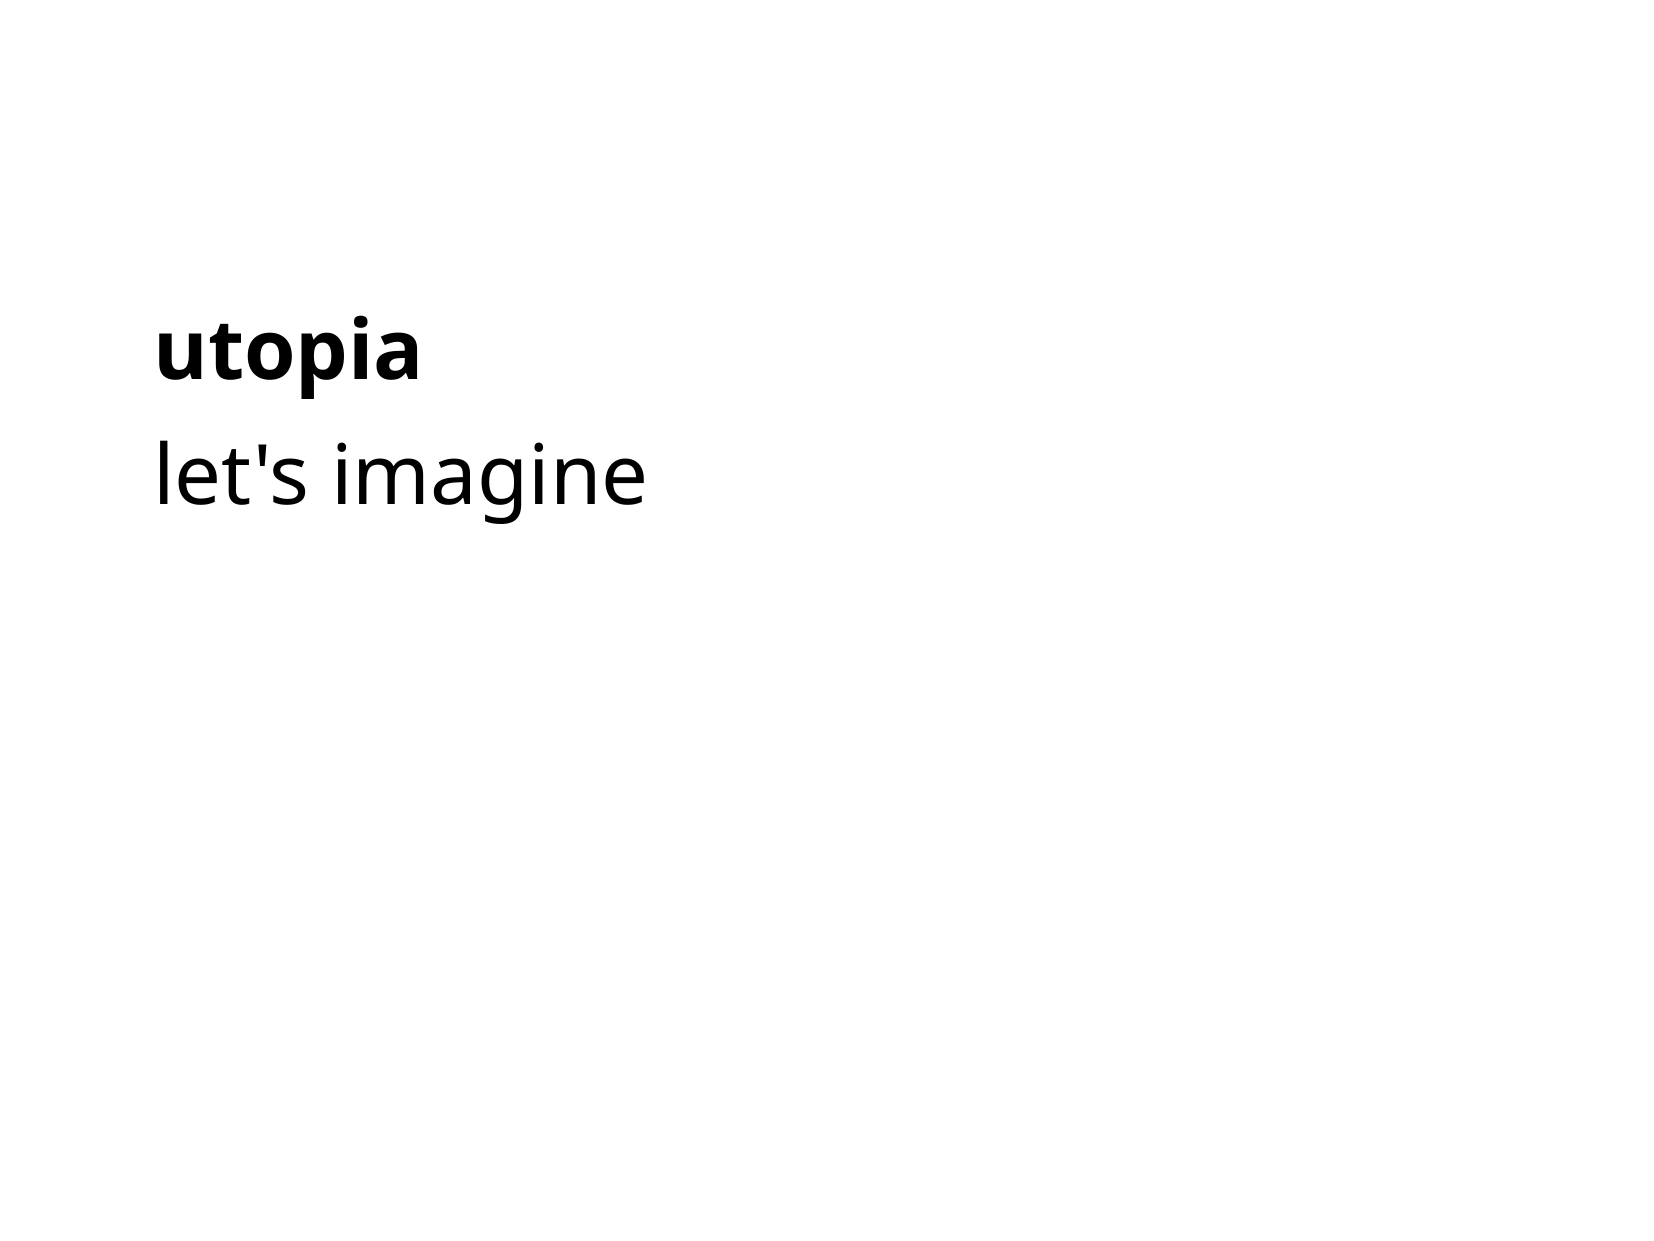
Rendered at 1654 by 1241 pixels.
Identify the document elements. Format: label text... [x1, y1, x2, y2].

list utopia let's imagine [82, 290, 1571, 1010]
